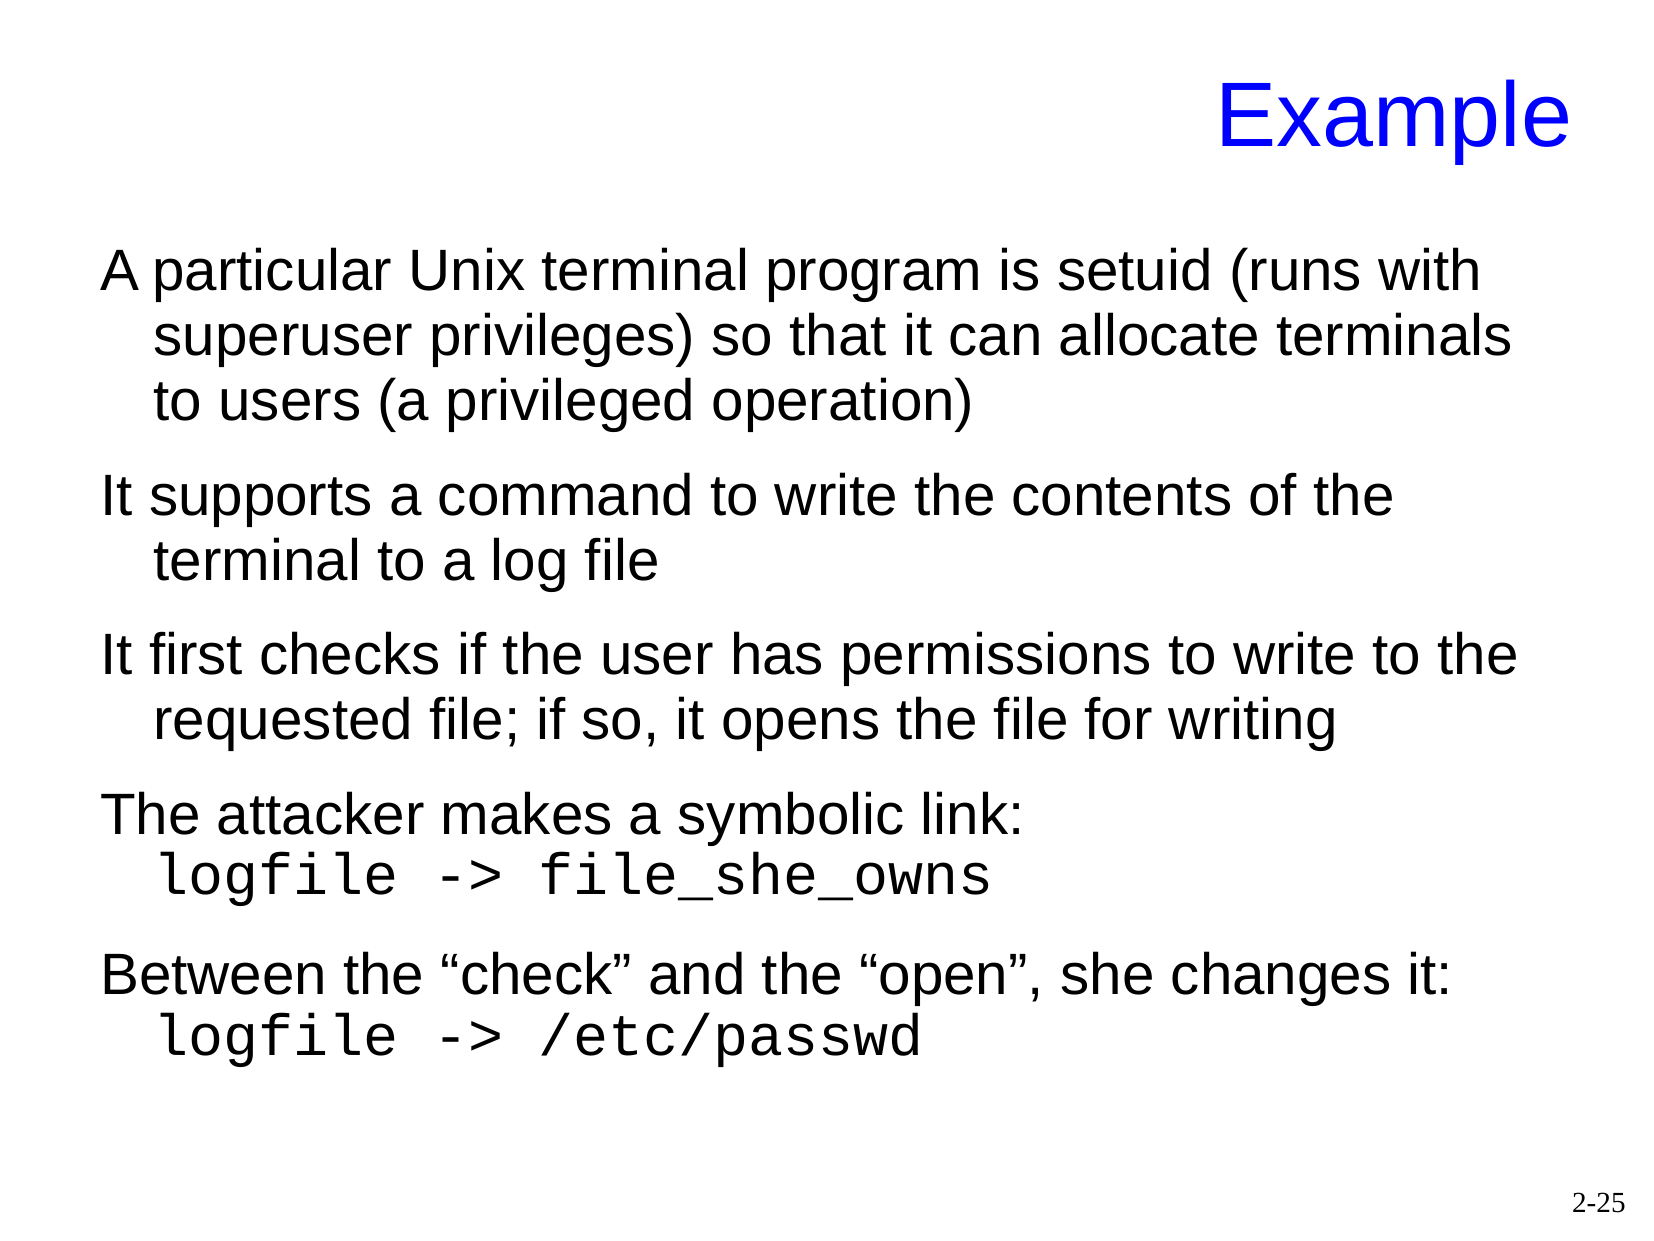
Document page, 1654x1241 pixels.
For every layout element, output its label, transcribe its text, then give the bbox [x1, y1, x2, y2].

title Example [84, 18, 1573, 211]
list A particular Unix terminal program is setuid (runs with superuser privileges) so that it can allocate terminals to users (a privileged operation) It supports a command to write the contents of the terminal to a log file It first checks if the user has permissions to write to the requested file; if so, it opens the file for writing The attacker makes a symbolic link: logfile -> file_she_owns Between the “check” and the “open”, she changes it: logfile -> /etc/passwd [82, 237, 1571, 1156]
